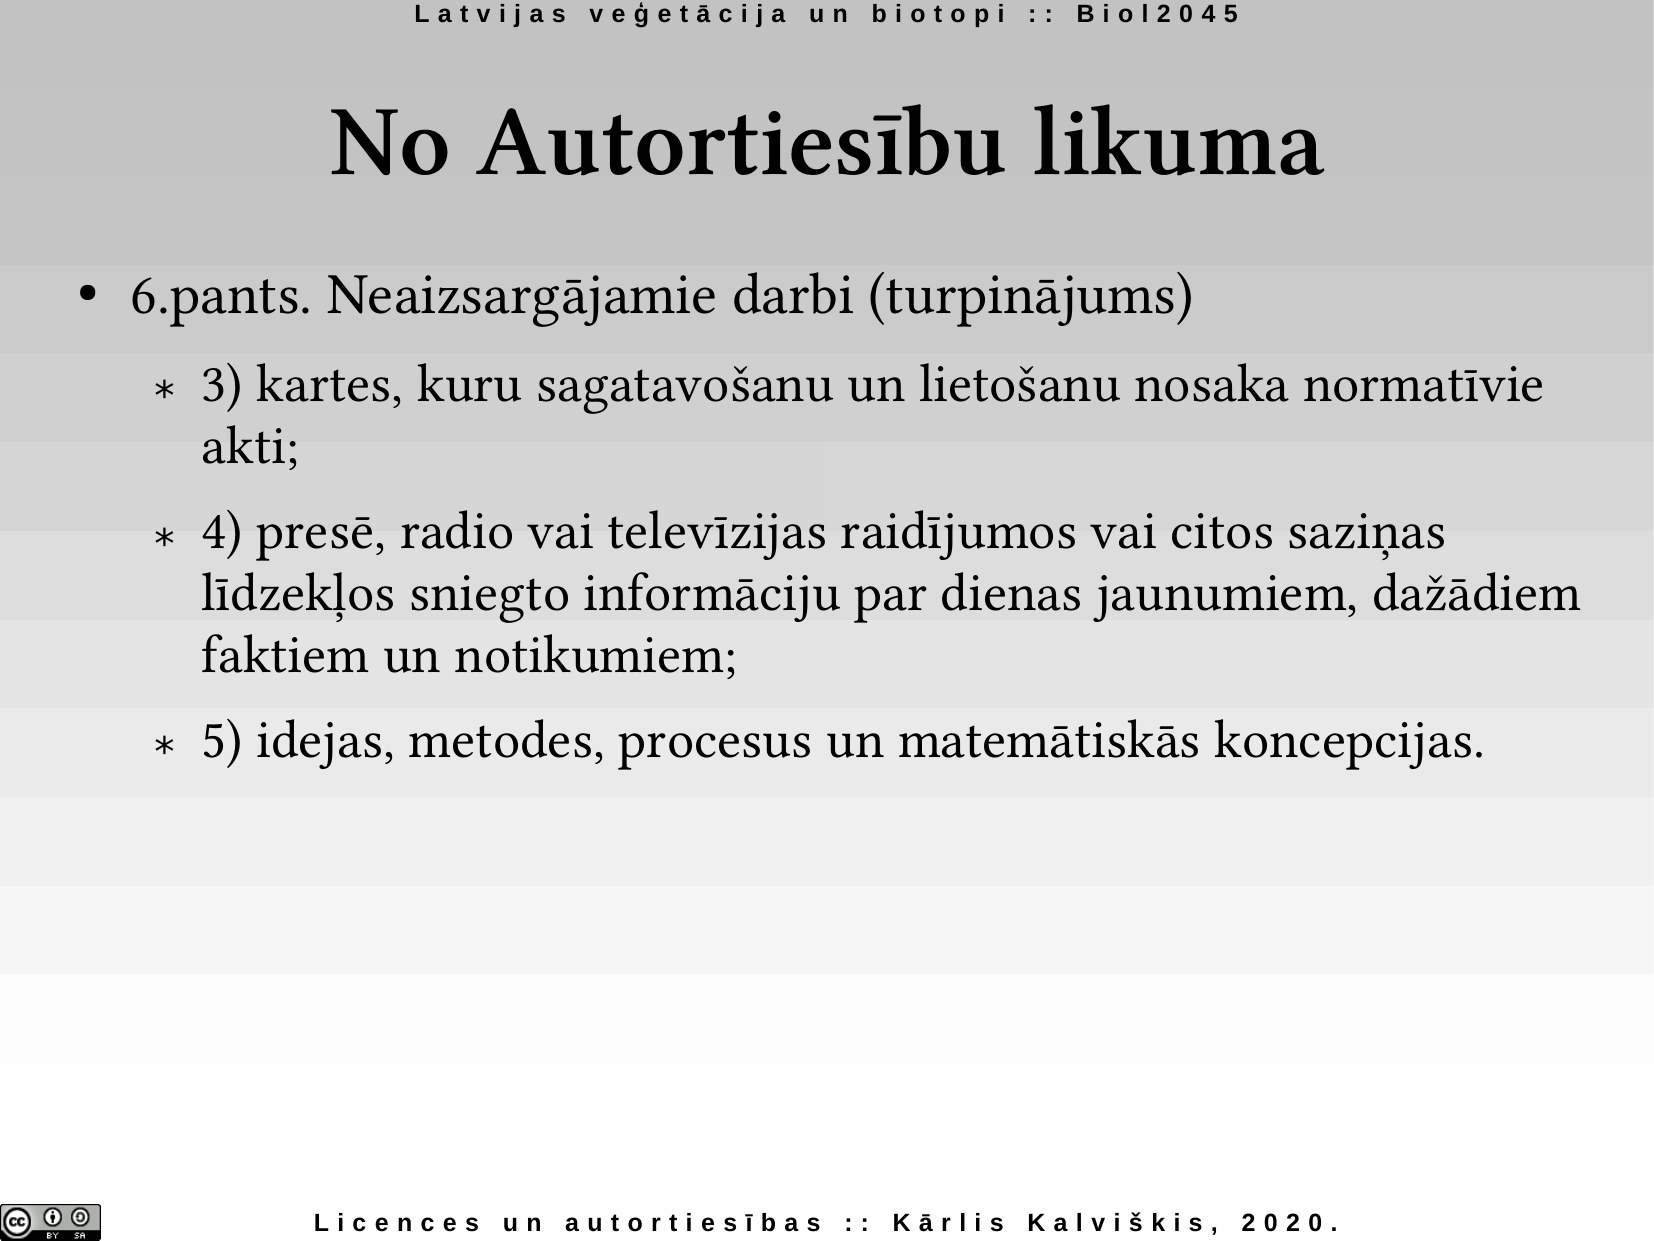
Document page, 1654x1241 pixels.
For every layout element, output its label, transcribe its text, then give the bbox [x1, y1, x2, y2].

picture [0, 0, 1654, 1241]
list 6.pants. Neaizsargājamie darbi (turpinājums) 3) kartes, kuru sagatavošanu un lietošanu nosaka normatīvie akti; 4) presē, radio vai televīzijas raidījumos vai citos saziņas līdzekļos sniegto informāciju par dienas jaunumiem, dažādiem faktiem un notikumiem; 5) idejas, metodes, procesus un matemātiskās koncepcijas. [59, 261, 1596, 981]
title No Autortiesību likuma [59, 37, 1596, 246]
